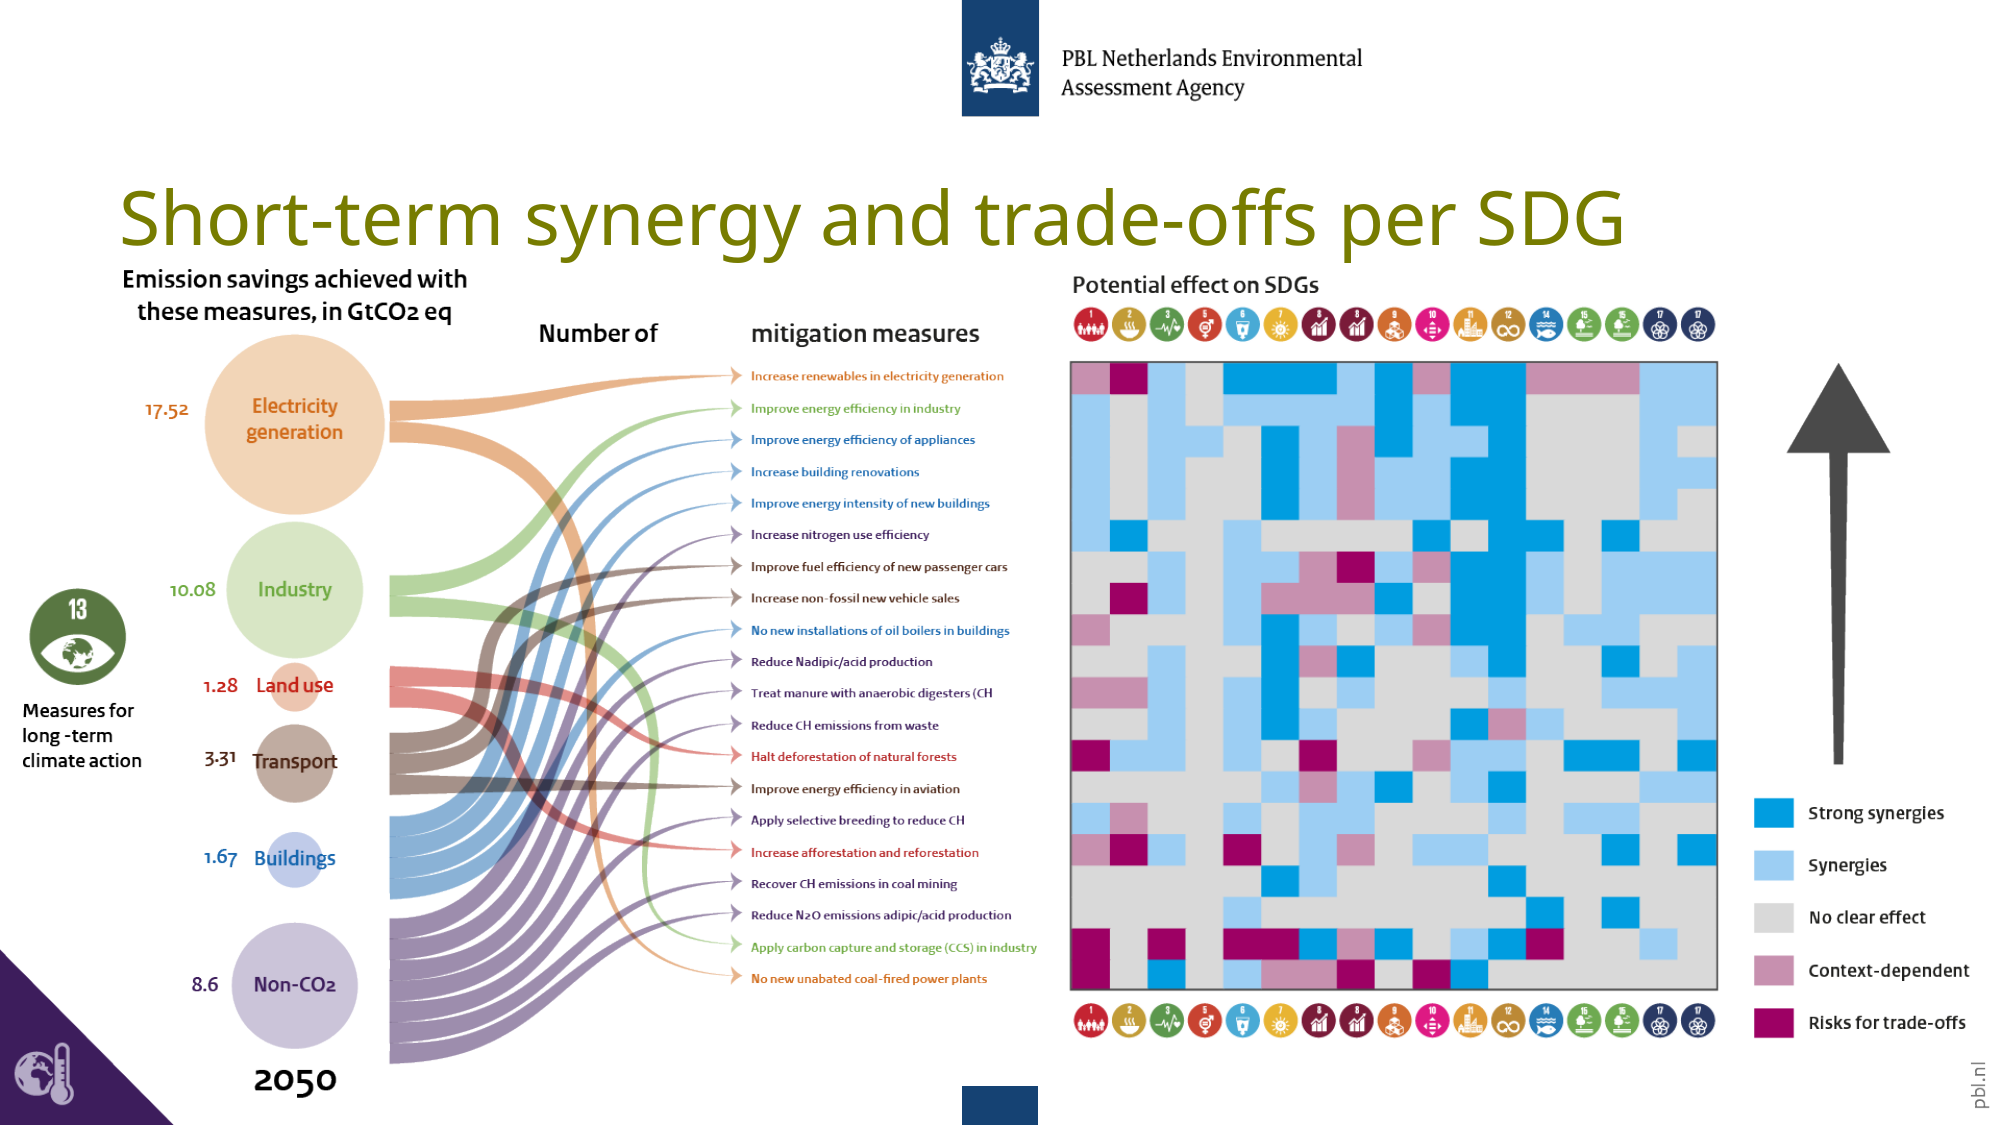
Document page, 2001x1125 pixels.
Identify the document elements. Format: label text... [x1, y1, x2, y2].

title Short-term synergy and trade-offs per SDG [104, 172, 1897, 329]
picture [0, 0, 2000, 1125]
